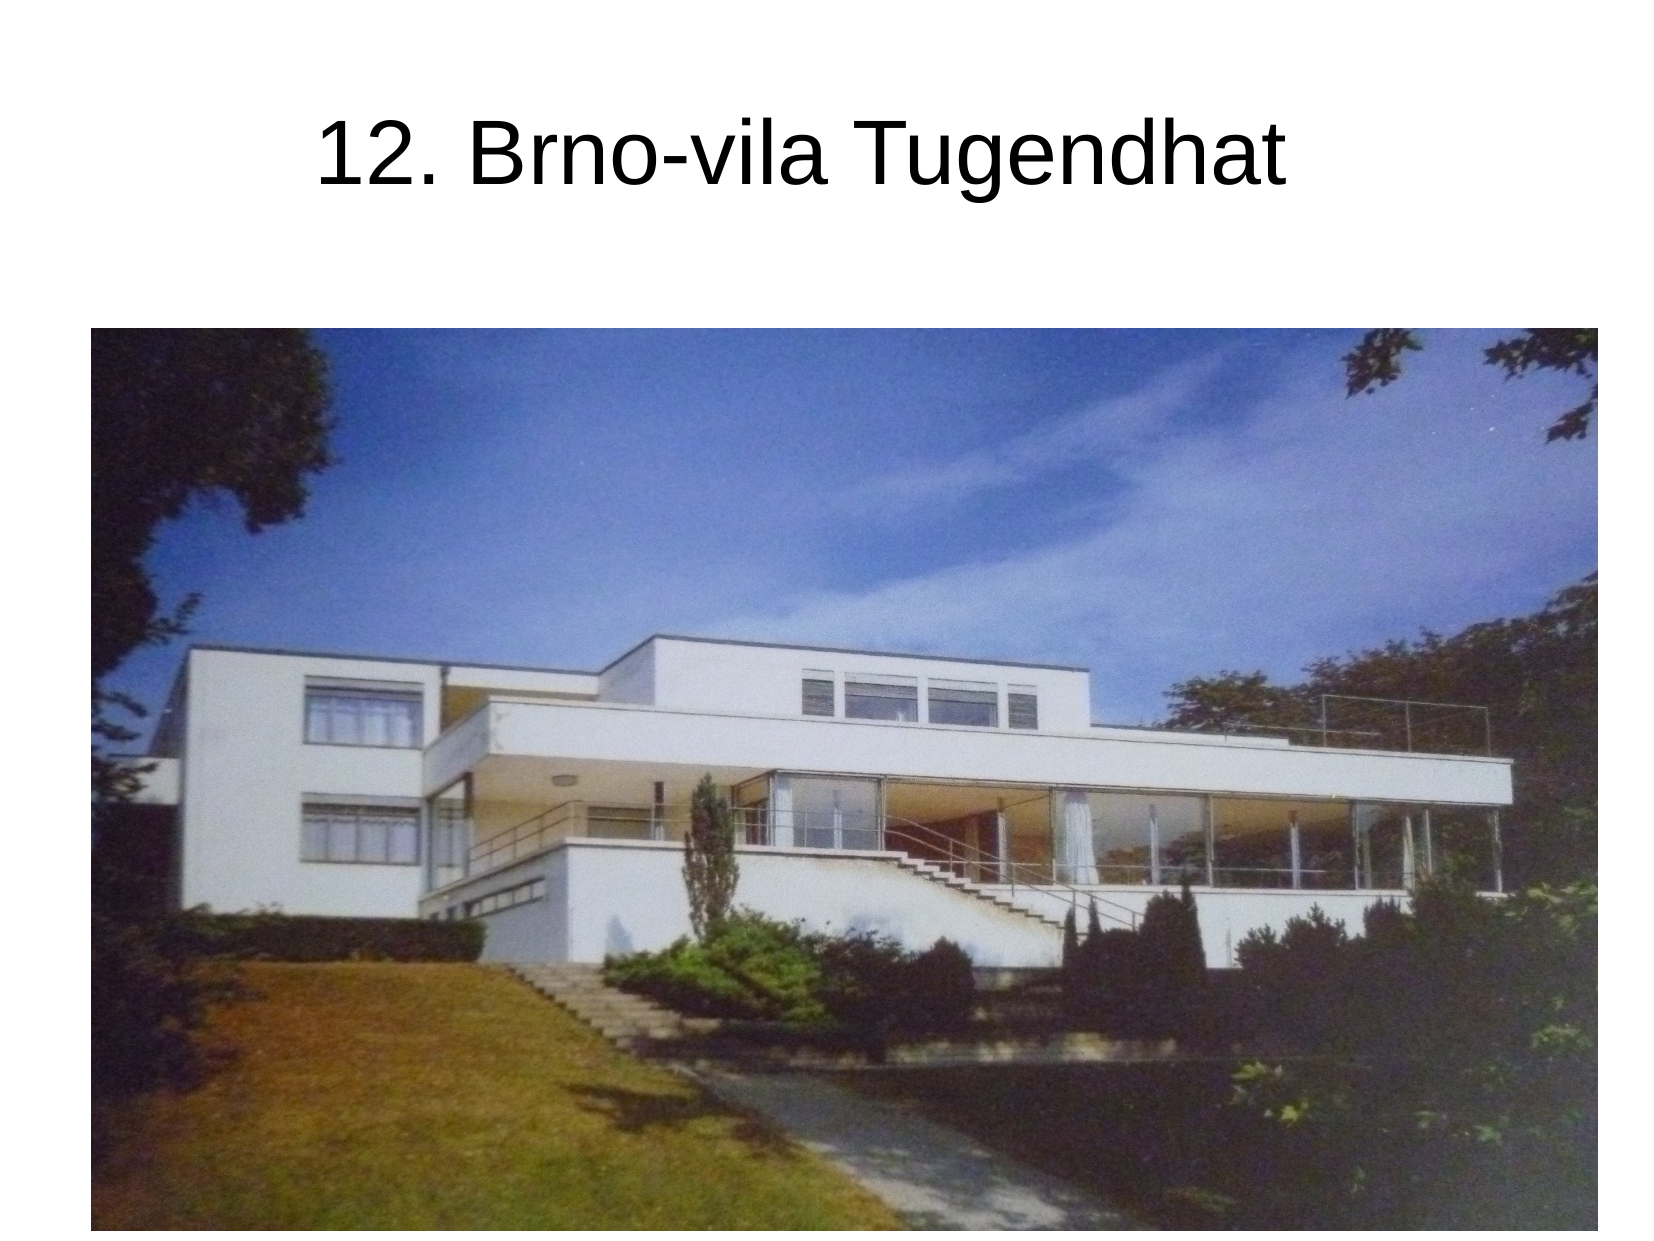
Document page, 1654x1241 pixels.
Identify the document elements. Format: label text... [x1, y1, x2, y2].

picture [91, 328, 1598, 1231]
title 12. Brno-vila Tugendhat [82, 49, 1571, 257]
